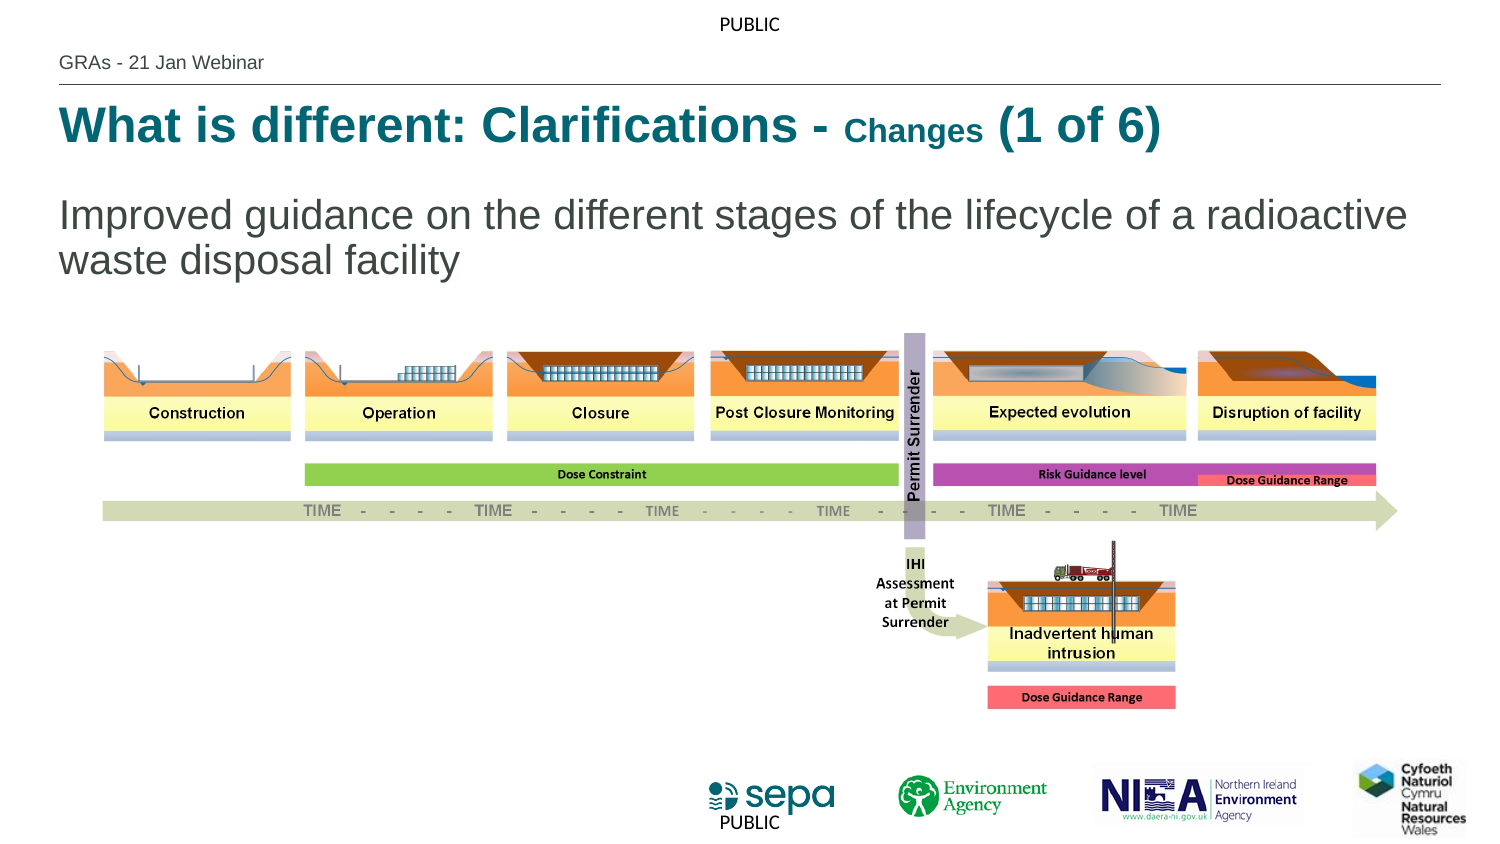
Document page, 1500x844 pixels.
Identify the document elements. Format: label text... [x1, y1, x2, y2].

list GRAs - 21 Jan Webinar [58, 53, 401, 75]
list What is different: Clarifications - Changes (1 of 6) [59, 99, 1442, 163]
picture [100, 332, 1400, 712]
list Improved guidance on the different stages of the lifecycle of a radioactive waste disposal facility [58, 193, 1441, 302]
